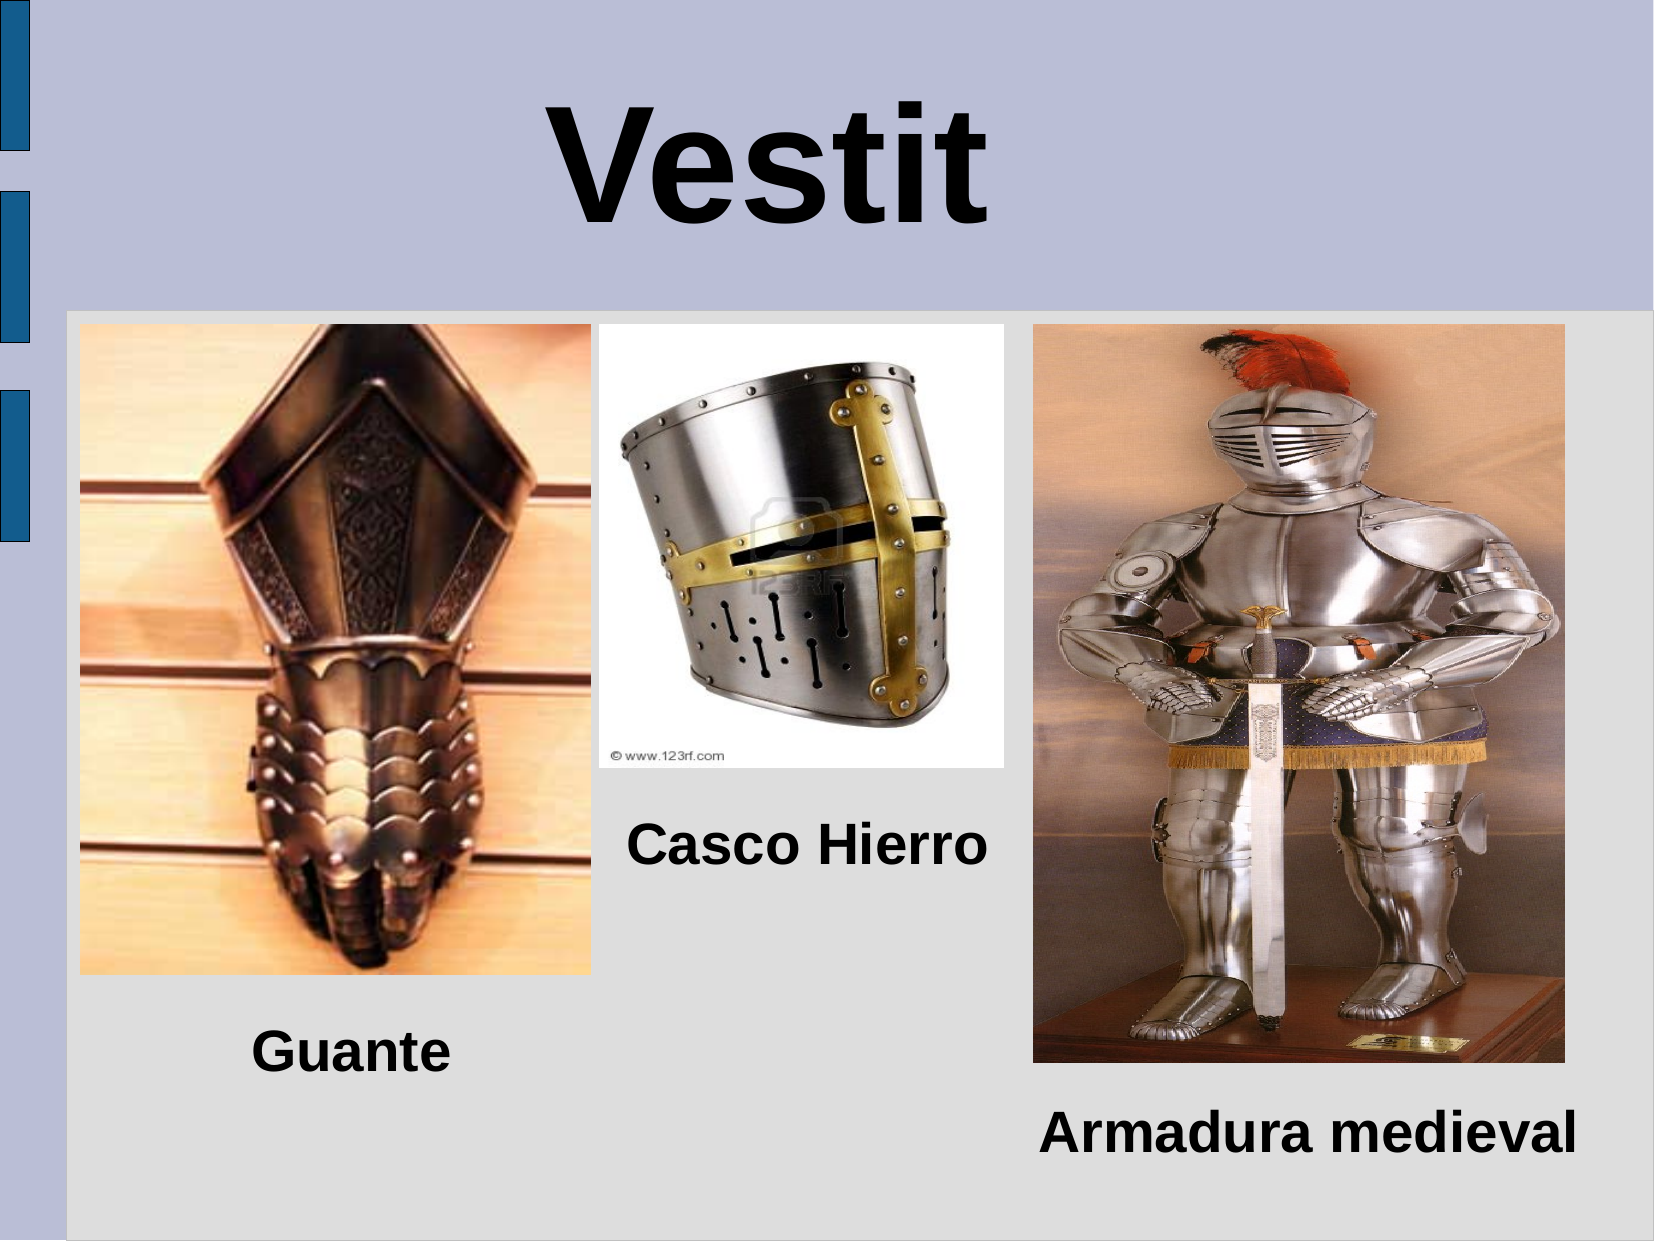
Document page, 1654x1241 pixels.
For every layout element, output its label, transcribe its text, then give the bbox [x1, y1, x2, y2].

picture [1033, 324, 1565, 1063]
picture [80, 324, 591, 975]
text_box Casco Hierro [611, 804, 1004, 886]
picture [599, 324, 1004, 768]
text_box Vestit [529, 64, 1004, 266]
text_box Guante [236, 1011, 483, 1093]
text_box Armadura medieval [1023, 1092, 1595, 1174]
